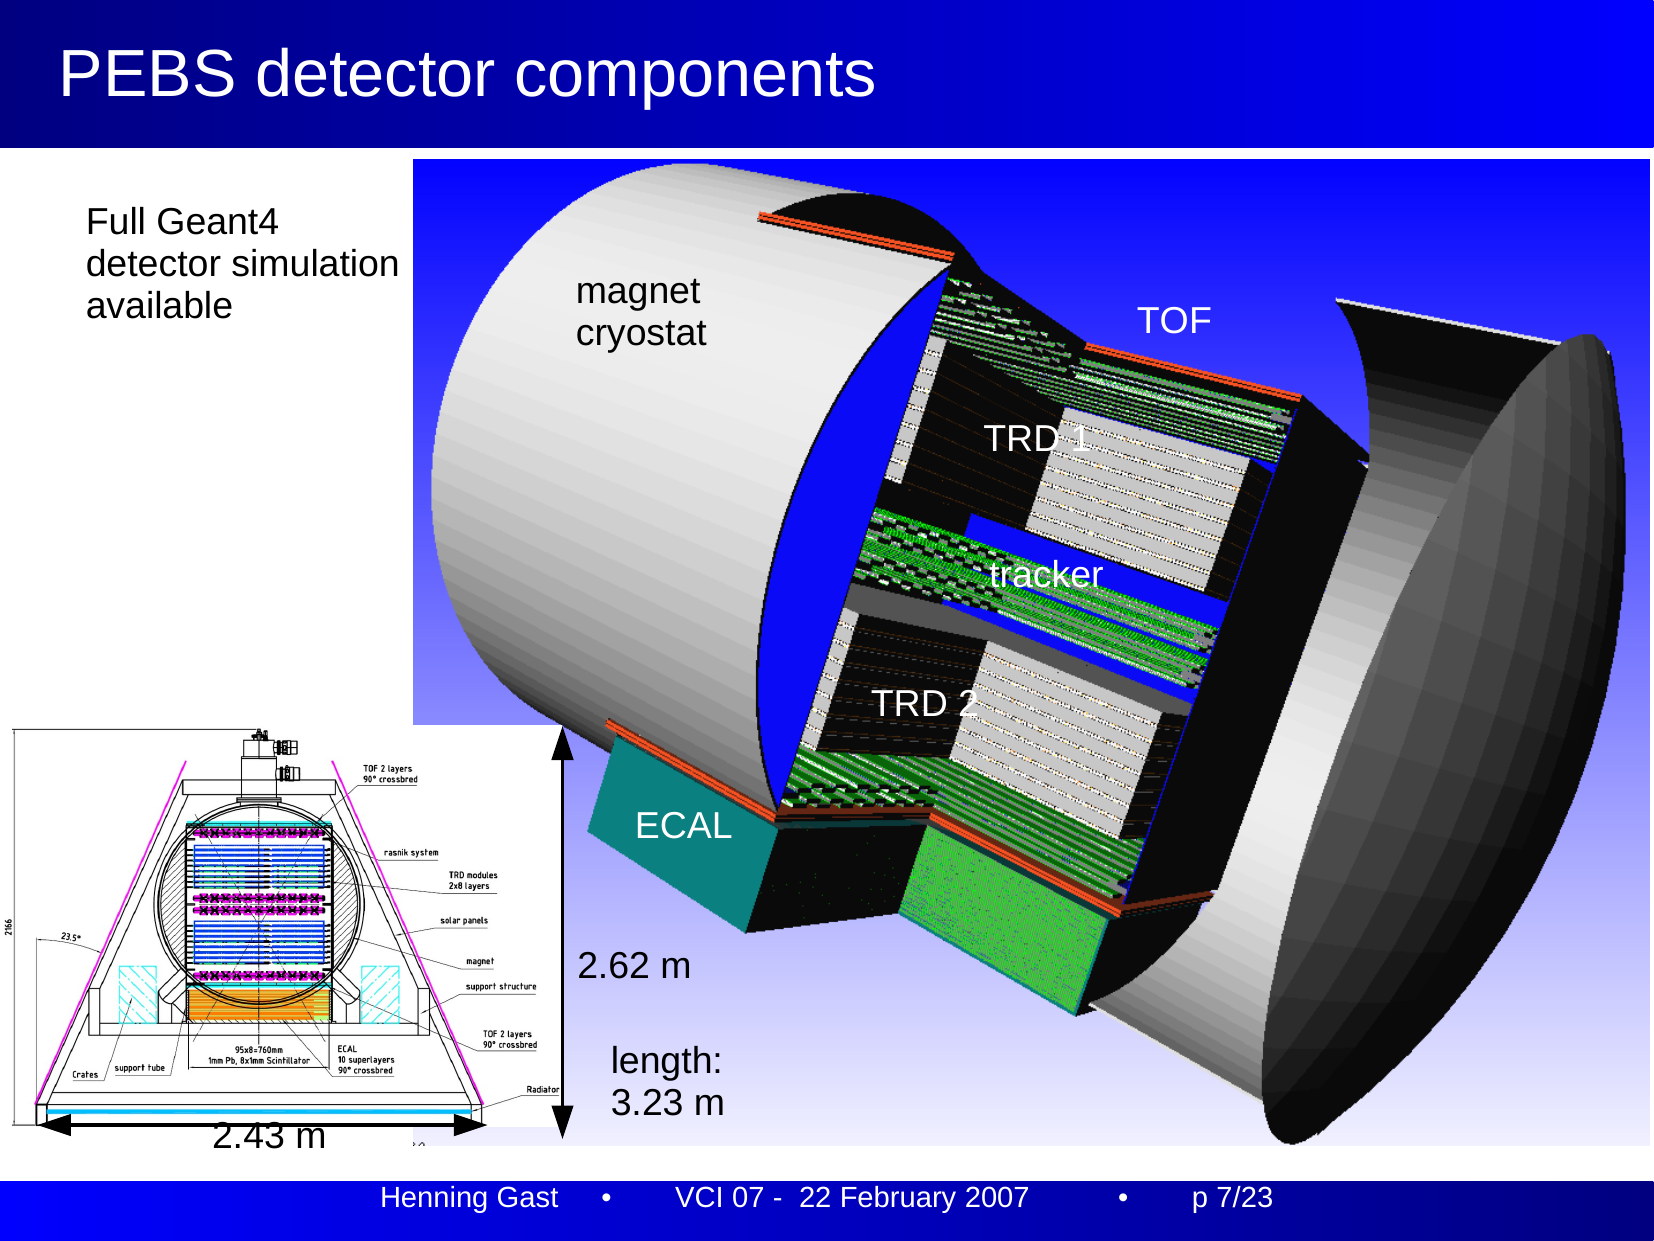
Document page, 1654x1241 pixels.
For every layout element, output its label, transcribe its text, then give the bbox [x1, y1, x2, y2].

text_box 2.43 m [197, 1107, 385, 1178]
picture [71, 1113, 197, 1123]
picture [385, 1114, 453, 1123]
text_box TOF [1122, 291, 1300, 363]
text_box ECAL [620, 797, 798, 868]
text_box tracker [974, 545, 1152, 617]
title PEBS detector components [0, 0, 1654, 148]
text_box length: 3.23 m [596, 1032, 784, 1159]
picture [0, 159, 1650, 1146]
text_box TRD 2 [856, 675, 1013, 746]
text_box TRD 1 [968, 410, 1126, 481]
text_box magnet cryostat [561, 262, 739, 389]
text_box 2.62 m [562, 937, 751, 1009]
text_box Full Geant4 detector simulation available [71, 192, 426, 376]
